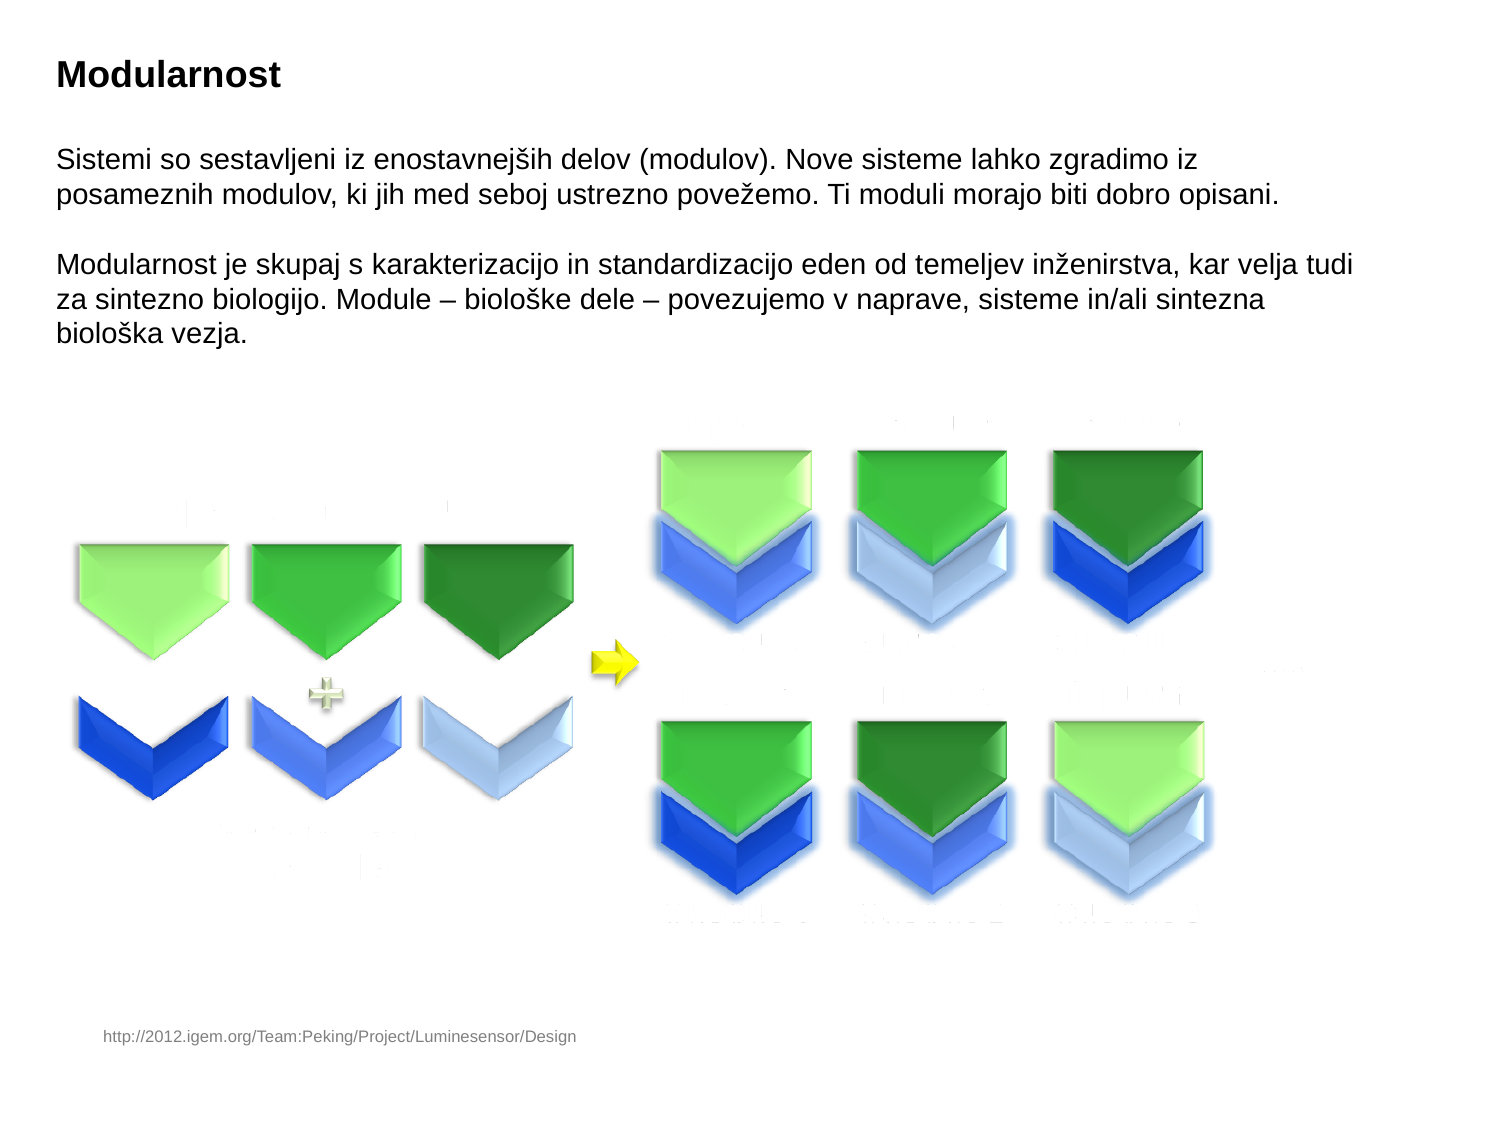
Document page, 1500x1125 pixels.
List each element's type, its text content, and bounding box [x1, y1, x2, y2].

text_box Modularnost Sistemi so sestavljeni iz enostavnejših delov (modulov). Nove sisteme lahko zgradimo iz posameznih modulov, ki jih med seboj ustrezno povežemo. Ti moduli morajo biti dobro opisani. Modularnost je skupaj s karakterizacijo in standardizacijo eden od temeljev inženirstva, kar velja tudi za sintezno biologijo. Module – biološke dele – povezujemo v naprave, sisteme in/ali sintezna biološka vezja. [41, 42, 1377, 428]
picture [64, 385, 1354, 958]
text_box http://2012.igem.org/Team:Peking/Project/Luminesensor/Design [88, 1018, 839, 1054]
